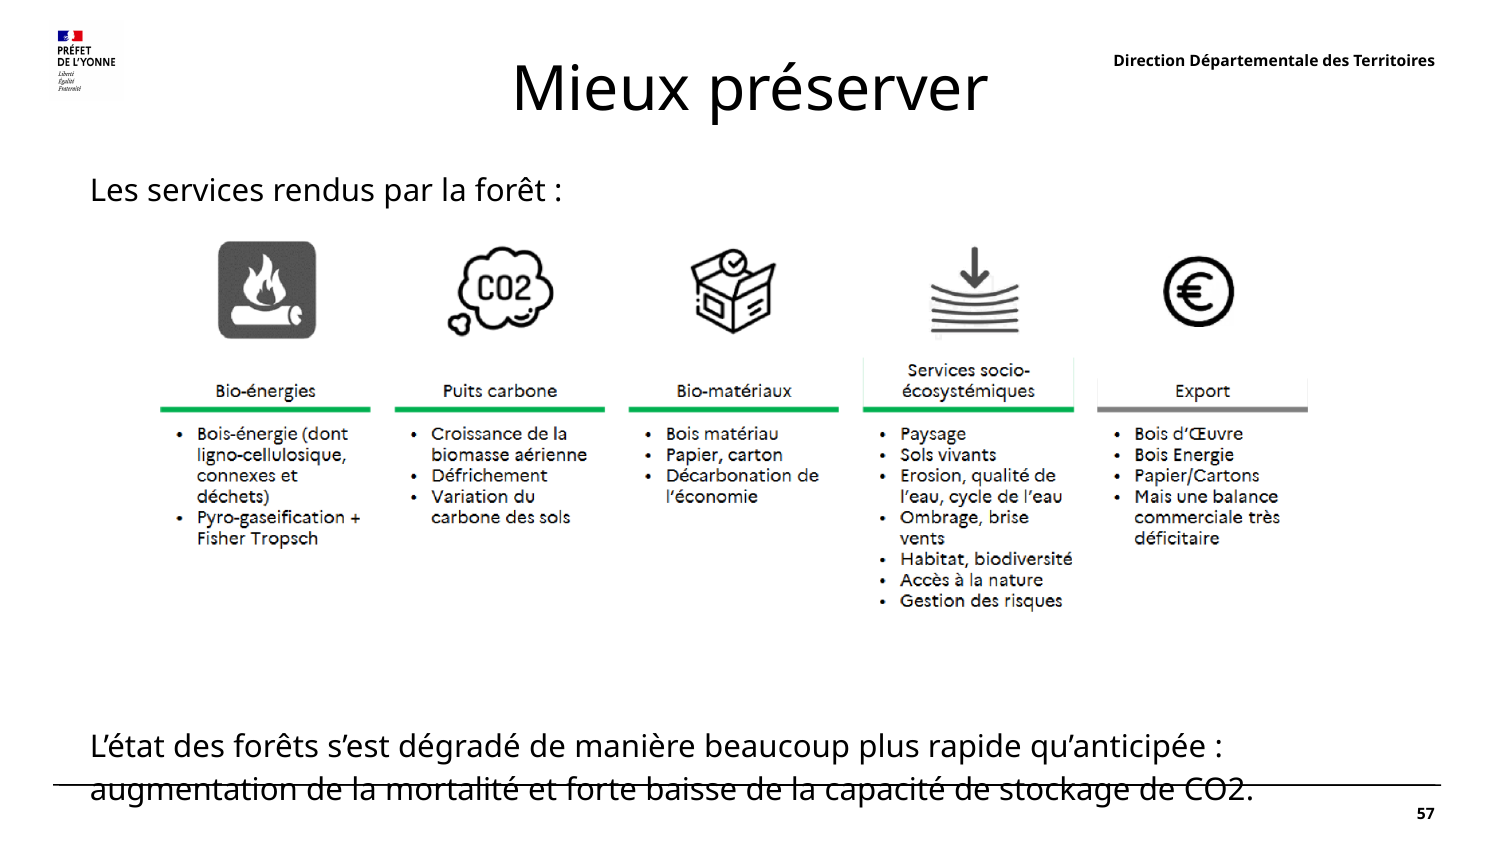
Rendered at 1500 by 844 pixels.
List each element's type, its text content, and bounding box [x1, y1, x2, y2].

title Mieux préserver [75, 16, 1426, 158]
picture [49, 20, 75, 101]
picture [140, 212, 1317, 626]
text_box Les services rendus par la forêt : L’état des forêts s’est dégradé de manière beaucoup plus rapide qu’anticipée : augmentation de la mortalité et forte baisse de la capacité de stockage de CO2. [75, 160, 1434, 798]
